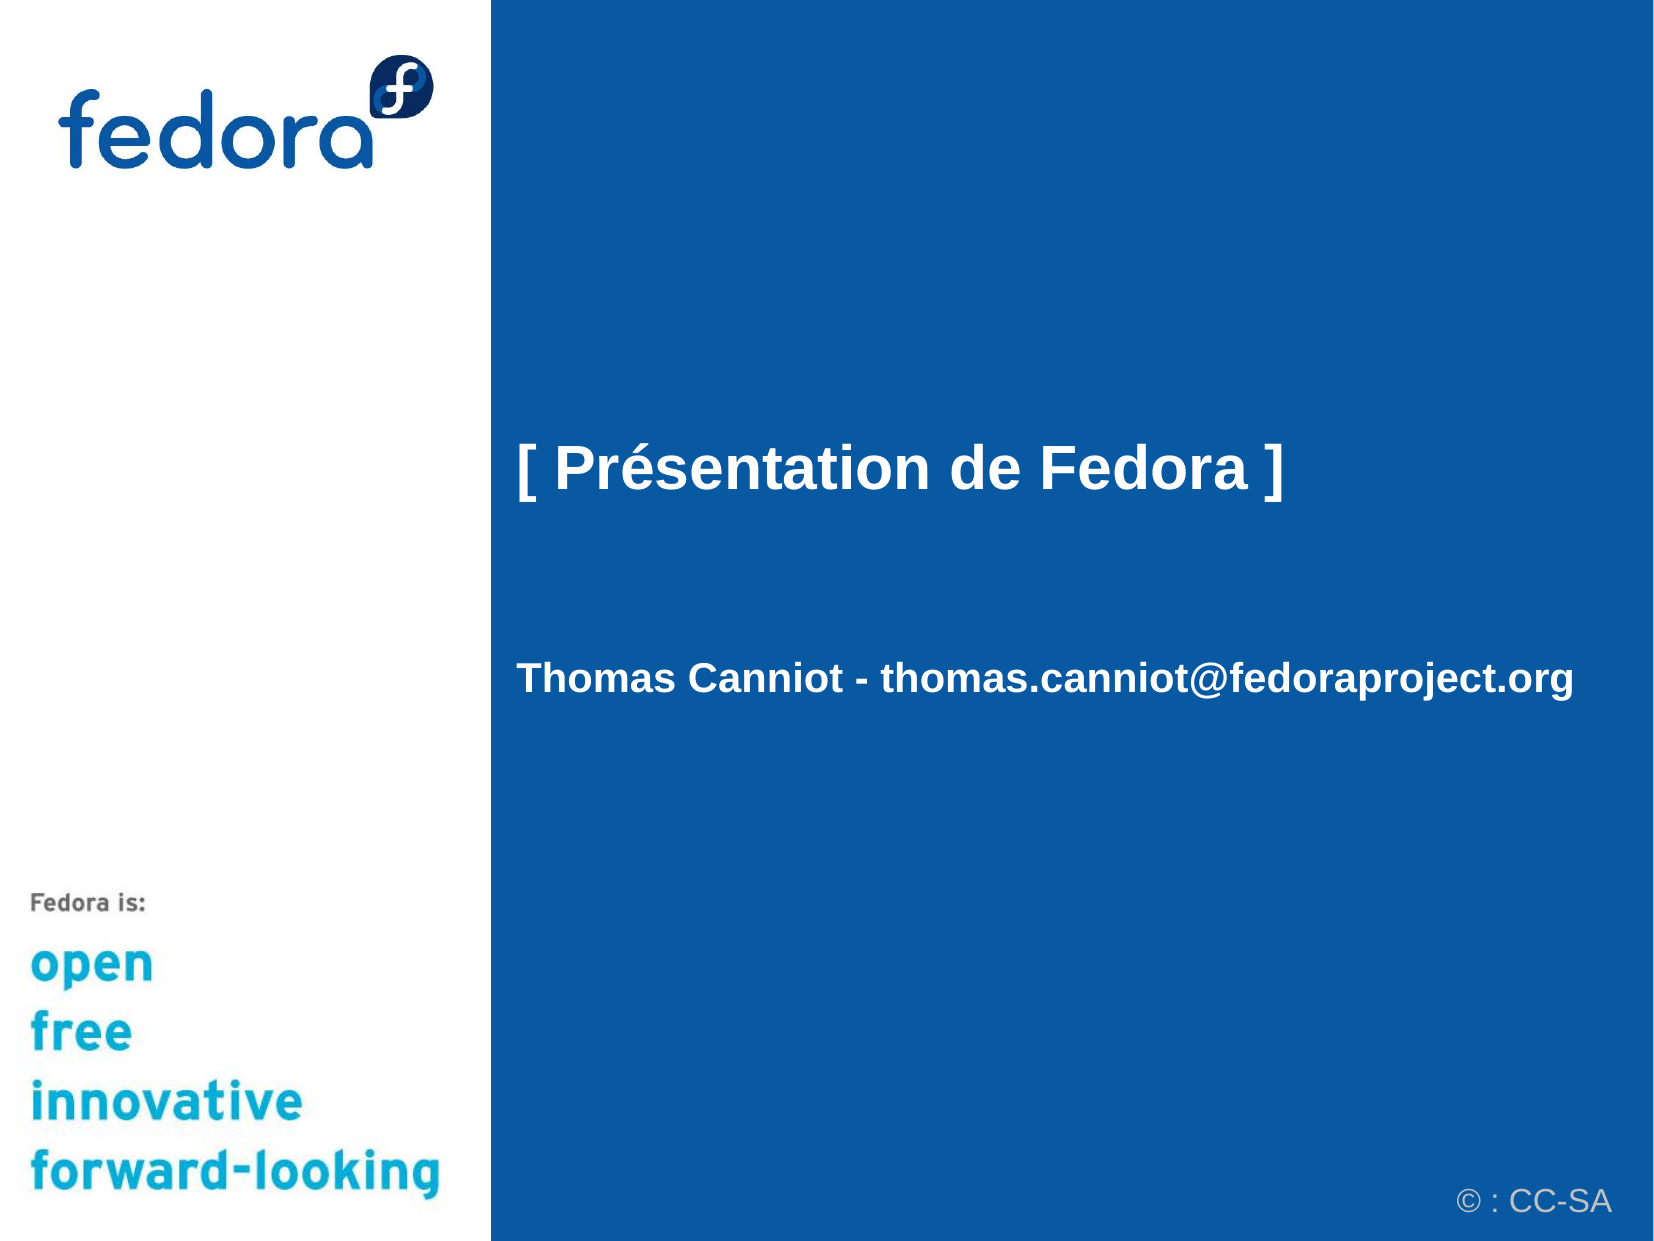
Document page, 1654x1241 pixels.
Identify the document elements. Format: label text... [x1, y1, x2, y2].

text_box Thomas Canniot - thomas.canniot@fedoraproject.org [516, 562, 1581, 877]
picture [17, 877, 468, 1220]
picture [47, 44, 440, 180]
text_box © : CC-SA [1456, 1182, 1626, 1233]
picture [491, 0, 1654, 1241]
text_box [ Présentation de Fedora ] [516, 432, 1273, 528]
